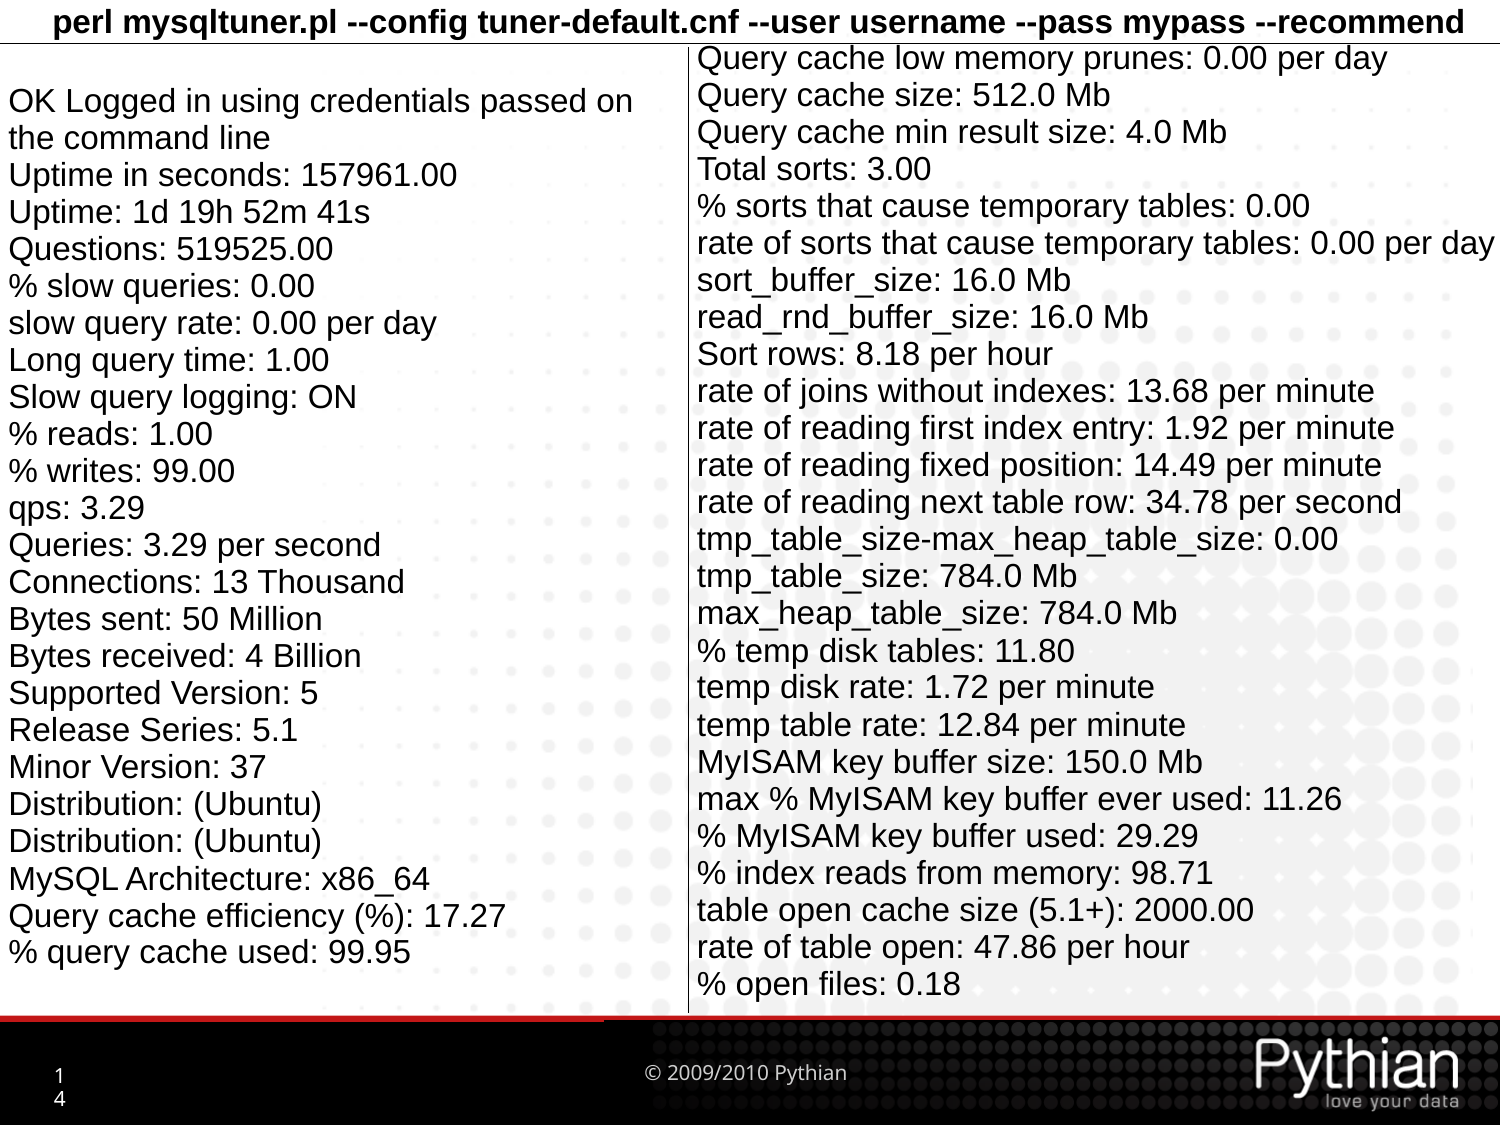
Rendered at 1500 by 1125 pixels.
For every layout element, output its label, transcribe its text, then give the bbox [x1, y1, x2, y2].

text_box perl mysqltuner.pl --config tuner-default.cnf --user username --pass mypass --recommend [37, 0, 1500, 43]
list OK Logged in using credentials passed on the command line Uptime in seconds: 157961.00 Uptime: 1d 19h 52m 41s Questions: 519525.00 % slow queries: 0.00 slow query rate: 0.00 per day Long query time: 1.00 Slow query logging: ON % reads: 1.00 % writes: 99.00 qps: 3.29 Queries: 3.29 per second Connections: 13 Thousand Bytes sent: 50 Million Bytes received: 4 Billion Supported Version: 5 Release Series: 5.1 Minor Version: 37 Distribution: (Ubuntu) Distribution: (Ubuntu) MySQL Architecture: x86_64 Query cache efficiency (%): 17.27 % query cache used: 99.95 [2, 44, 688, 1013]
text_box perl mysqltuner.pl --config tuner-default.cnf --user username --pass mypass --recommend [37, 44, 1500, 49]
text_box <number> [39, 1054, 76, 1090]
picture [604, 1020, 1500, 1125]
list Query cache low memory prunes: 0.00 per day Query cache size: 512.0 Mb Query cache min result size: 4.0 Mb Total sorts: 3.00 % sorts that cause temporary tables: 0.00 rate of sorts that cause temporary tables: 0.00 per day sort_buffer_size: 16.0 Mb read_rnd_buffer_size: 16.0 Mb Sort rows: 8.18 per hour rate of joins without indexes: 13.68 per minute rate of reading first index entry: 1.92 per minute rate of reading fixed position: 14.49 per minute rate of reading next table row: 34.78 per second tmp_table_size-max_heap_table_size: 0.00 tmp_table_size: 784.0 Mb max_heap_table_size: 784.0 Mb % temp disk tables: 11.80 temp disk rate: 1.72 per minute temp table rate: 12.84 per minute MyISAM key buffer size: 150.0 Mb max % MyISAM key buffer ever used: 11.26 % MyISAM key buffer used: 29.29 % index reads from memory: 98.71 table open cache size (5.1+): 2000.00 rate of table open: 47.86 per hour % open files: 0.18 [690, 49, 1500, 1013]
